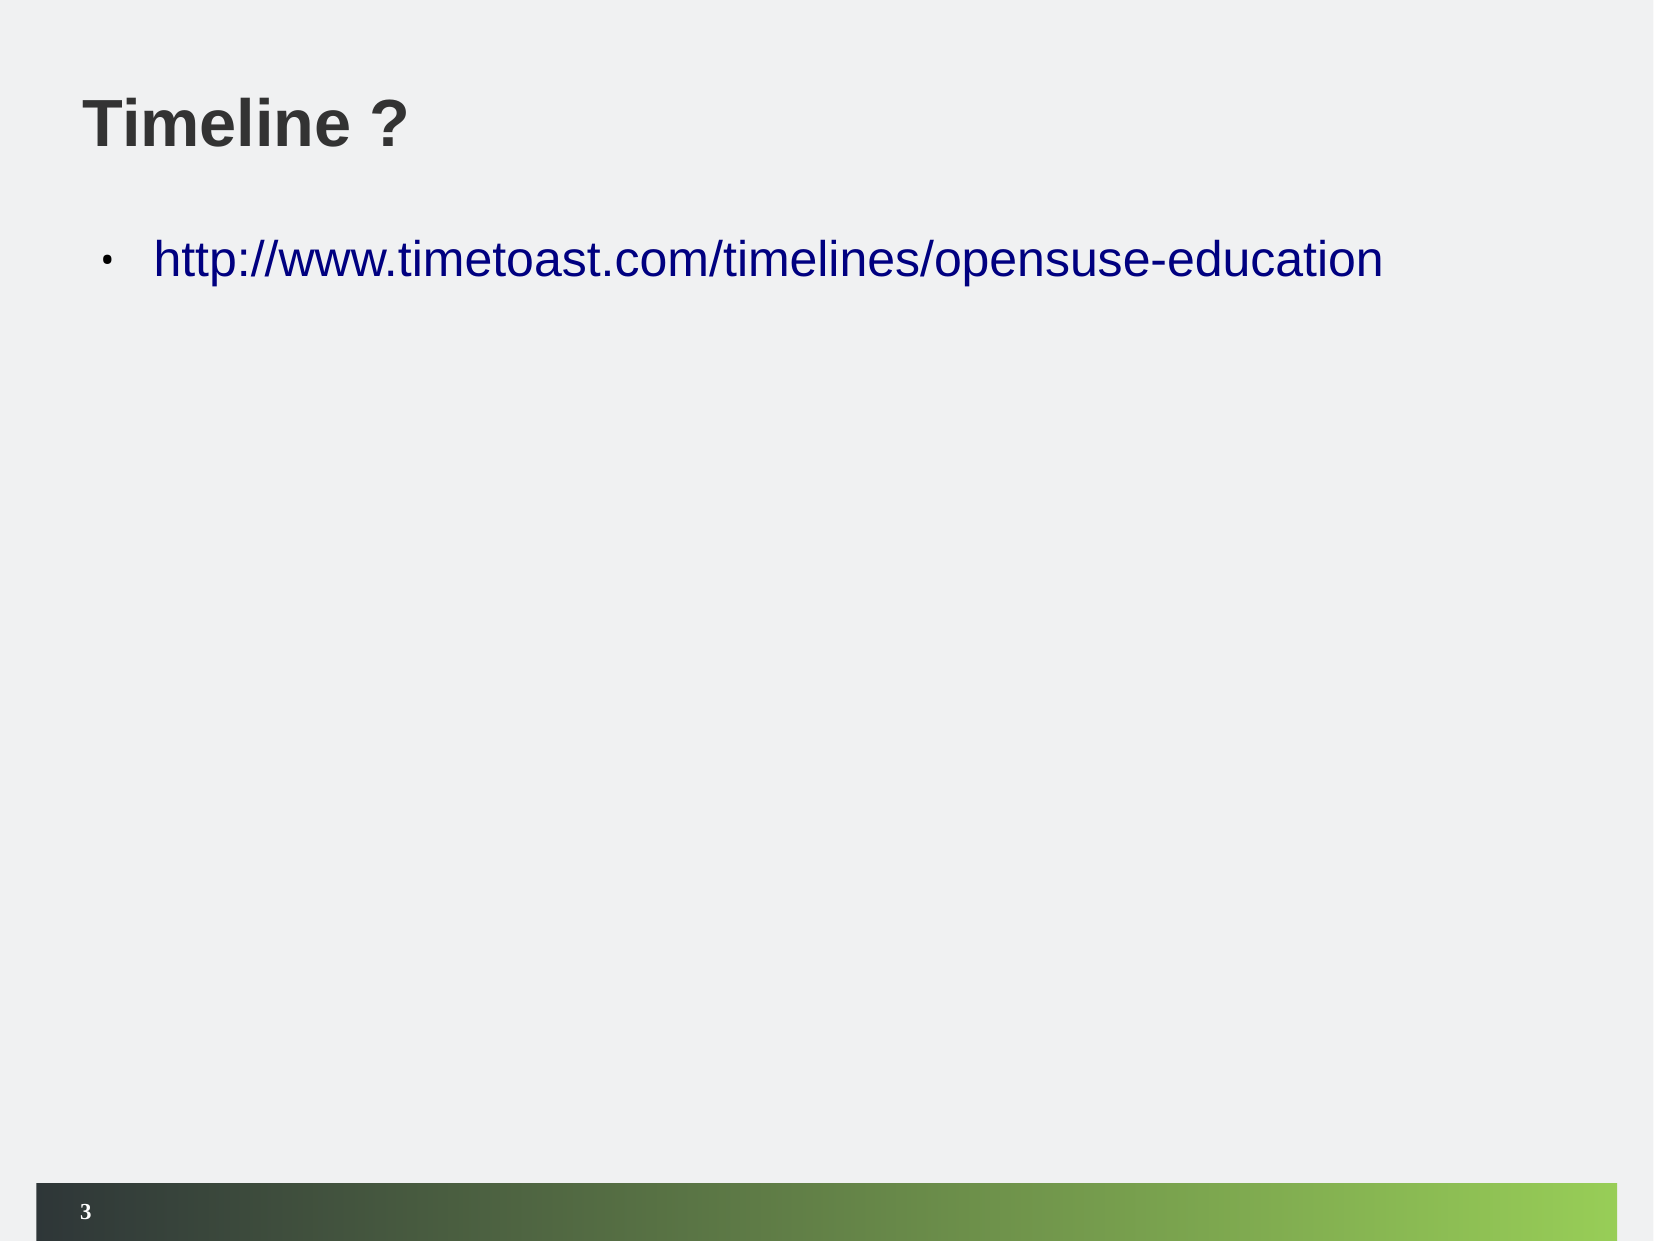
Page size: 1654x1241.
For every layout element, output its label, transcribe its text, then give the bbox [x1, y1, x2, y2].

list http://www.timetoast.com/timelines/opensuse-education [82, 231, 1571, 1050]
picture [0, 0, 1654, 1241]
title Timeline ? [82, 49, 1571, 198]
